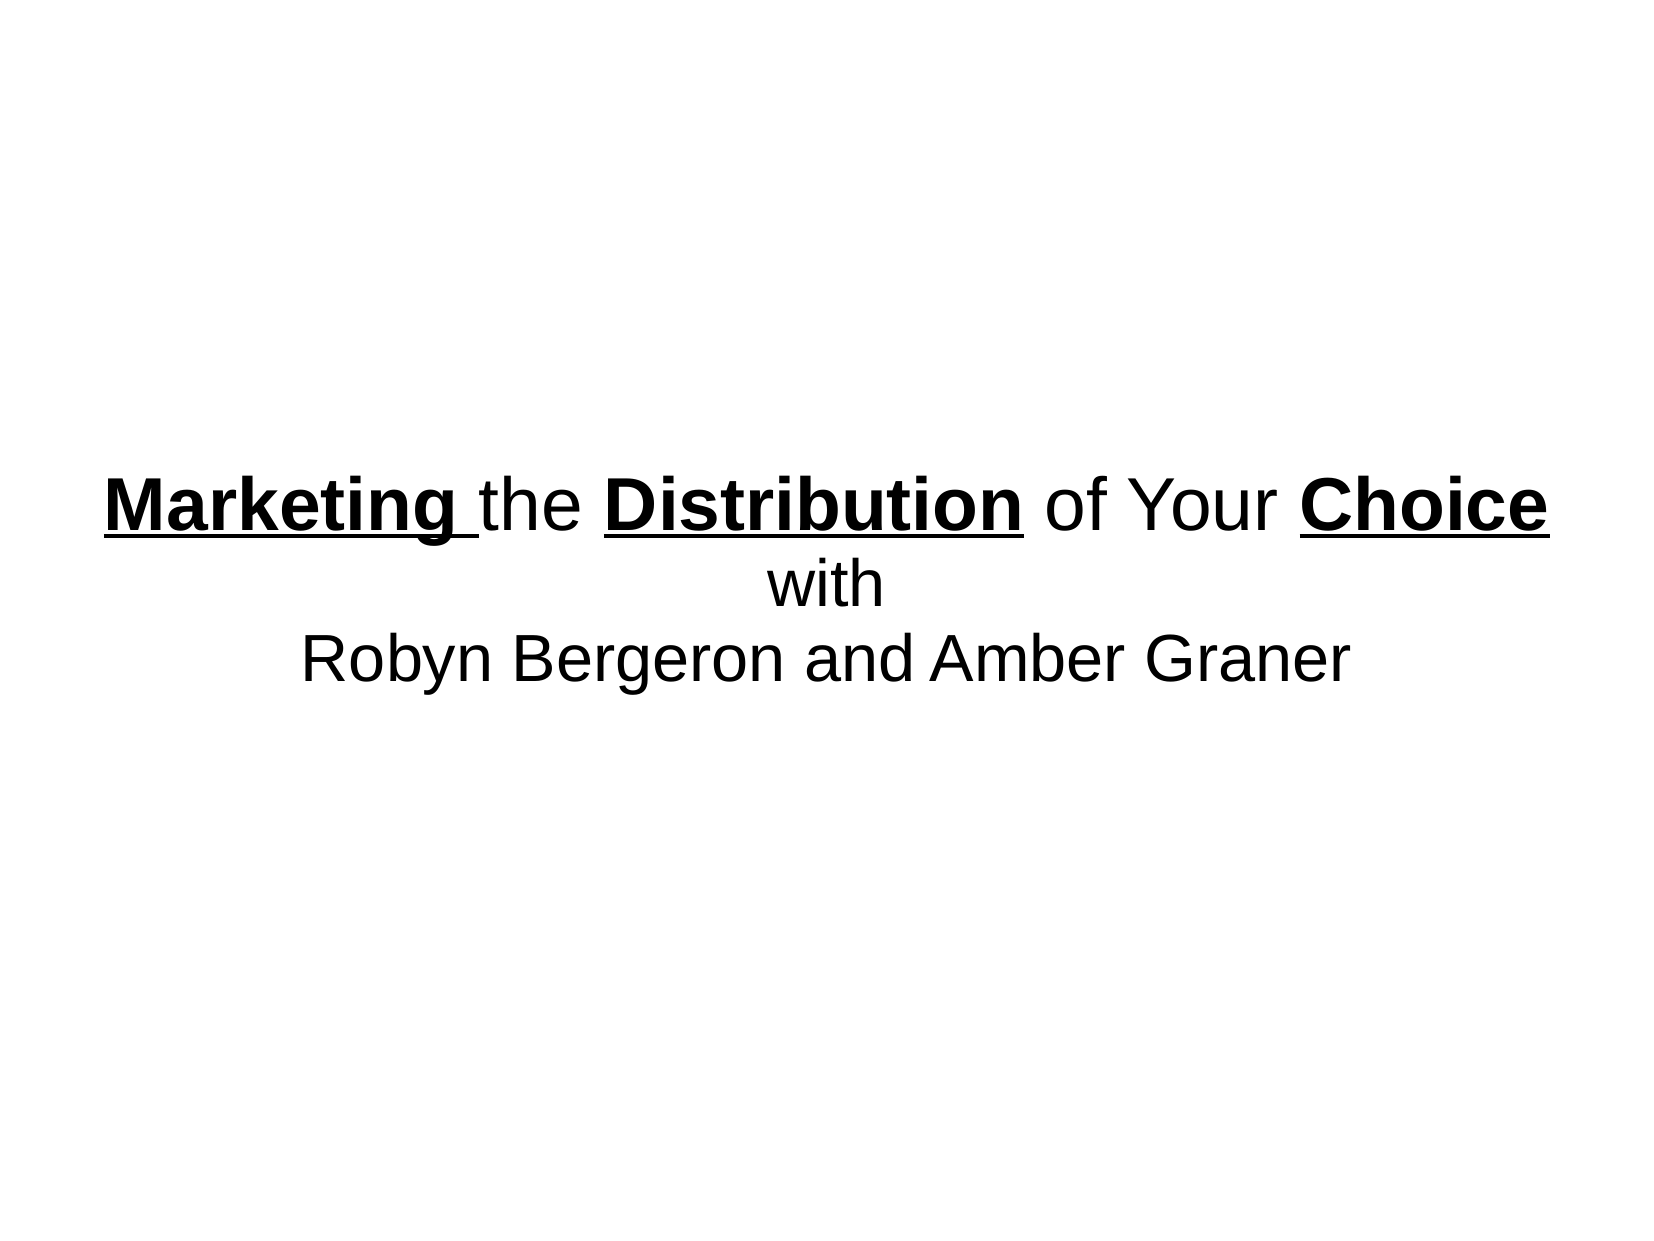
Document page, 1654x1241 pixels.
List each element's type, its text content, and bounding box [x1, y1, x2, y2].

subtitle Marketing the Distribution of Your Choice with Robyn Bergeron and Amber Graner [82, 56, 1571, 1102]
